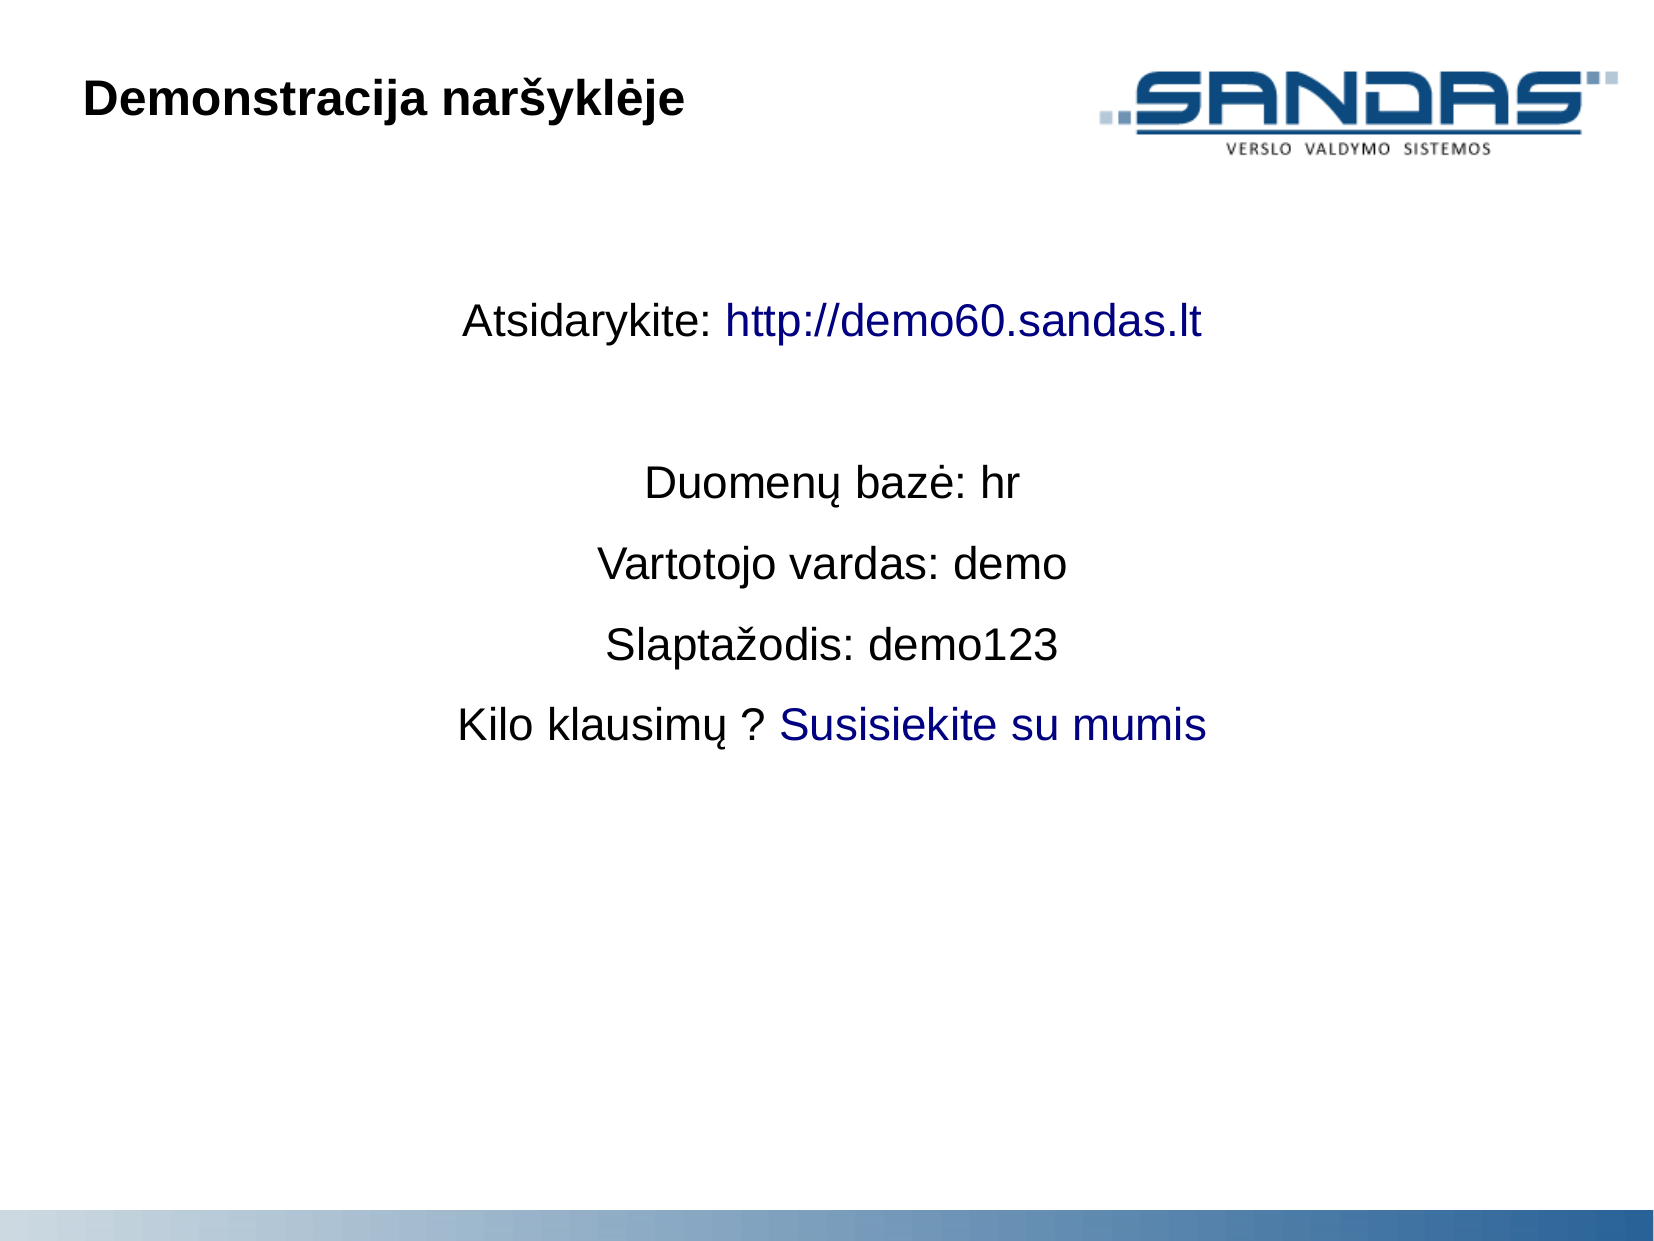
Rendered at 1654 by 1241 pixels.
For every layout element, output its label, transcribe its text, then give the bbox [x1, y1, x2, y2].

picture [1092, 9, 1626, 207]
title Demonstracija naršyklėje [82, 49, 1571, 148]
list Atsidarykite: http://demo60.sandas.lt Duomenų bazė: hr Vartotojo vardas: demo Slaptažodis: demo123 Kilo klausimų ? Susisiekite su mumis [88, 295, 1577, 921]
picture [0, 1210, 1654, 1241]
